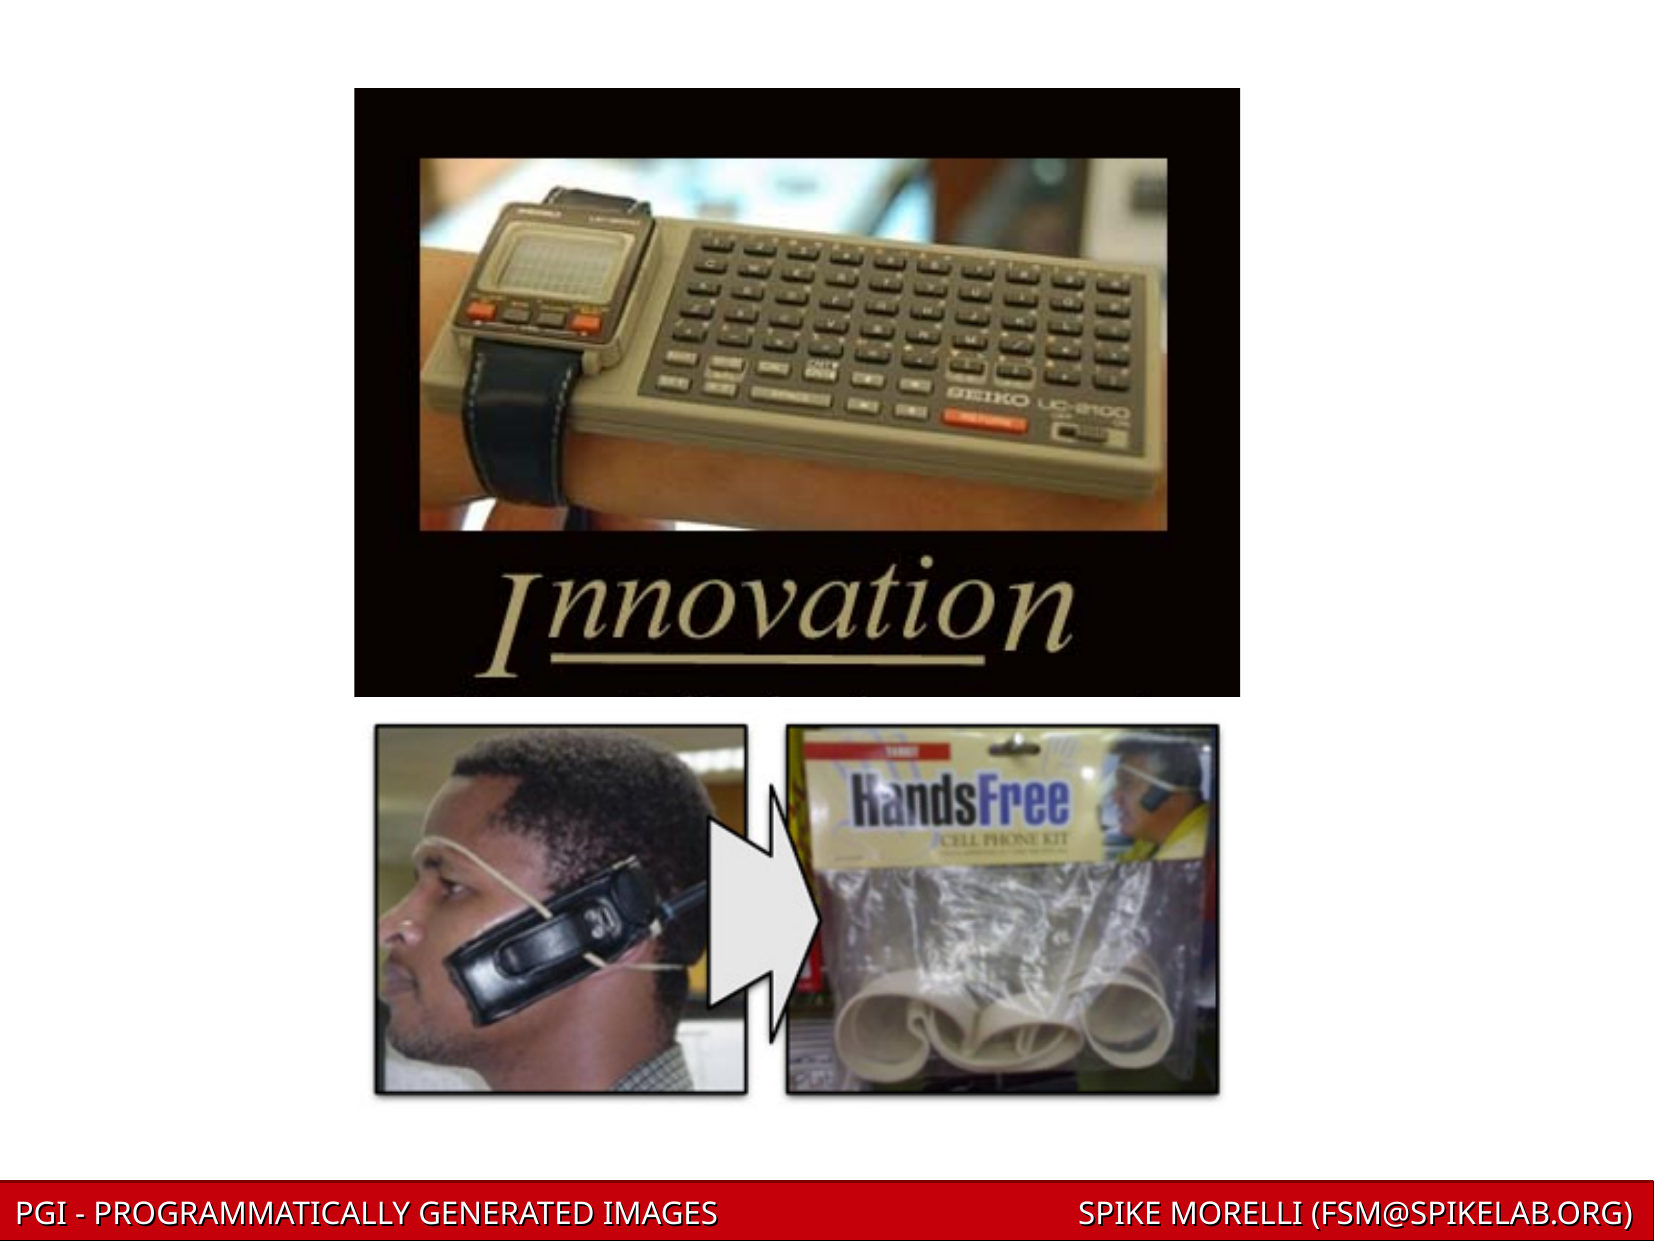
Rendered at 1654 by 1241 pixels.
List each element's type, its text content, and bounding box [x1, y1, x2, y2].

picture [359, 708, 1235, 1117]
text_box SPIKE MORELLI (FSM@SPIKELAB.ORG) [1063, 1184, 1643, 1235]
text_box [0, 1183, 1654, 1241]
picture [354, 88, 1241, 697]
text_box PGI - PROGRAMMATICALLY GENERATED IMAGES [0, 1184, 722, 1235]
